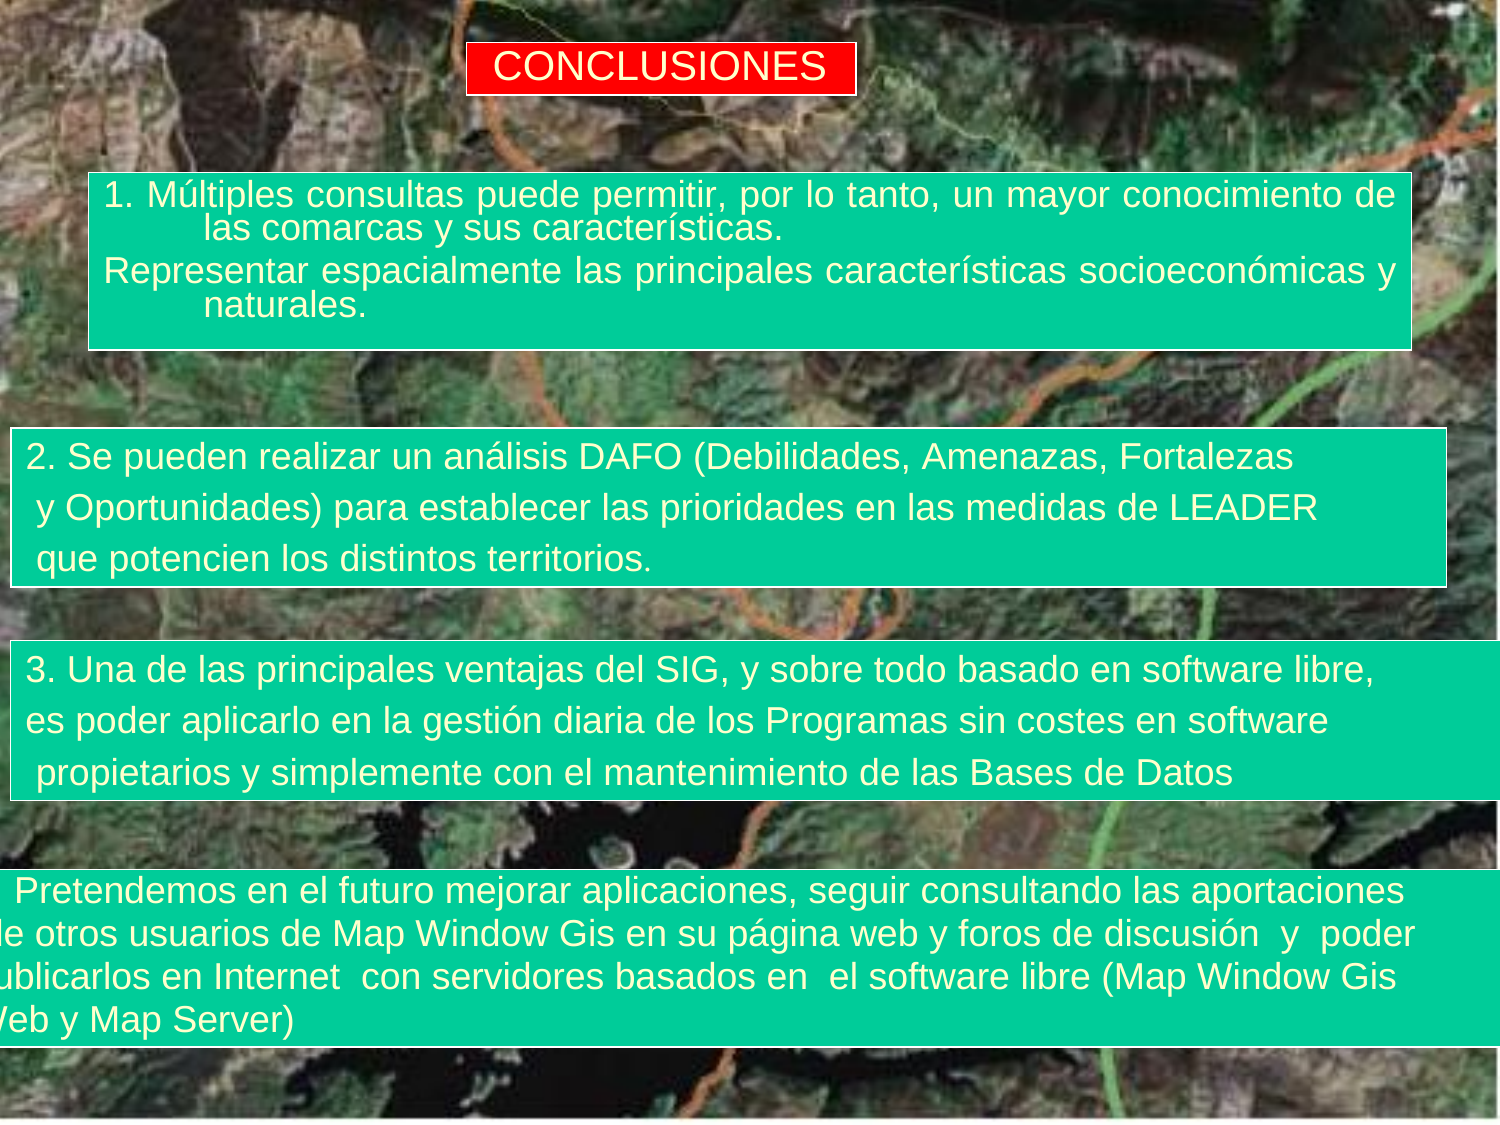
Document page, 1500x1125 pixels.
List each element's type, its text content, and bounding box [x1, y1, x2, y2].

text_box 4. Pretendemos en el futuro mejorar aplicaciones, seguir consultando las aportaciones de otros usuarios de Map Window Gis en su página web y foros de discusión y poder publicarlos en Internet con servidores basados en el software libre (Map Window Gis Web y Map Server) [0, 869, 1500, 1048]
list 1. Múltiples consultas puede permitir, por lo tanto, un mayor conocimiento de las comarcas y sus características. Representar espacialmente las principales características socioeconómicas y naturales. [88, 172, 1412, 351]
text_box CONCLUSIONES [466, 42, 857, 96]
text_box 2. Se pueden realizar un análisis DAFO (Debilidades, Amenazas, Fortalezas y Oportunidades) para establecer las prioridades en las medidas de LEADER que potencien los distintos territorios. [10, 427, 1447, 587]
picture [0, 0, 1500, 869]
picture [0, 1048, 1500, 1125]
text_box 3. Una de las principales ventajas del SIG, y sobre todo basado en software libre, es poder aplicarlo en la gestión diaria de los Programas sin costes en software propietarios y simplemente con el mantenimiento de las Bases de Datos [10, 640, 1500, 801]
